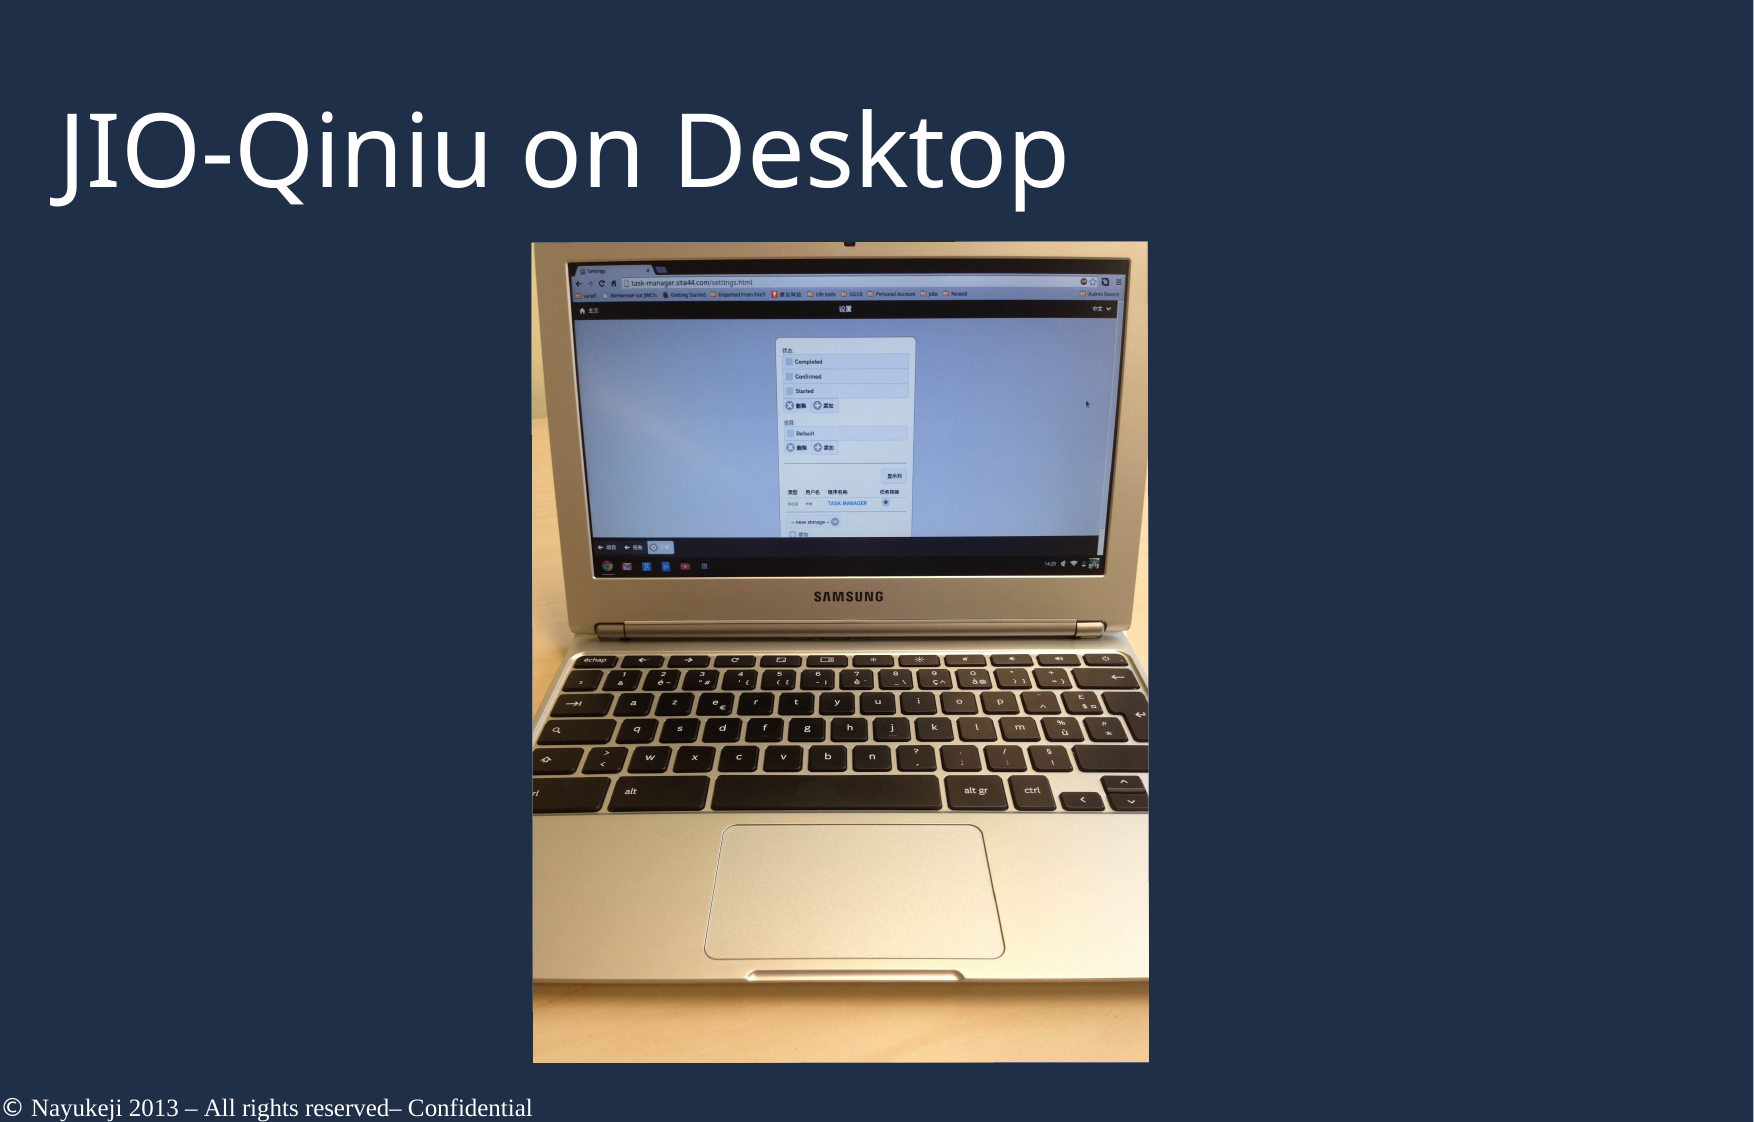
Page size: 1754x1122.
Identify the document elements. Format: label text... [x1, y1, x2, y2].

picture [531, 241, 1149, 1063]
title JIO-Qiniu on Desktop [59, 59, 1695, 237]
